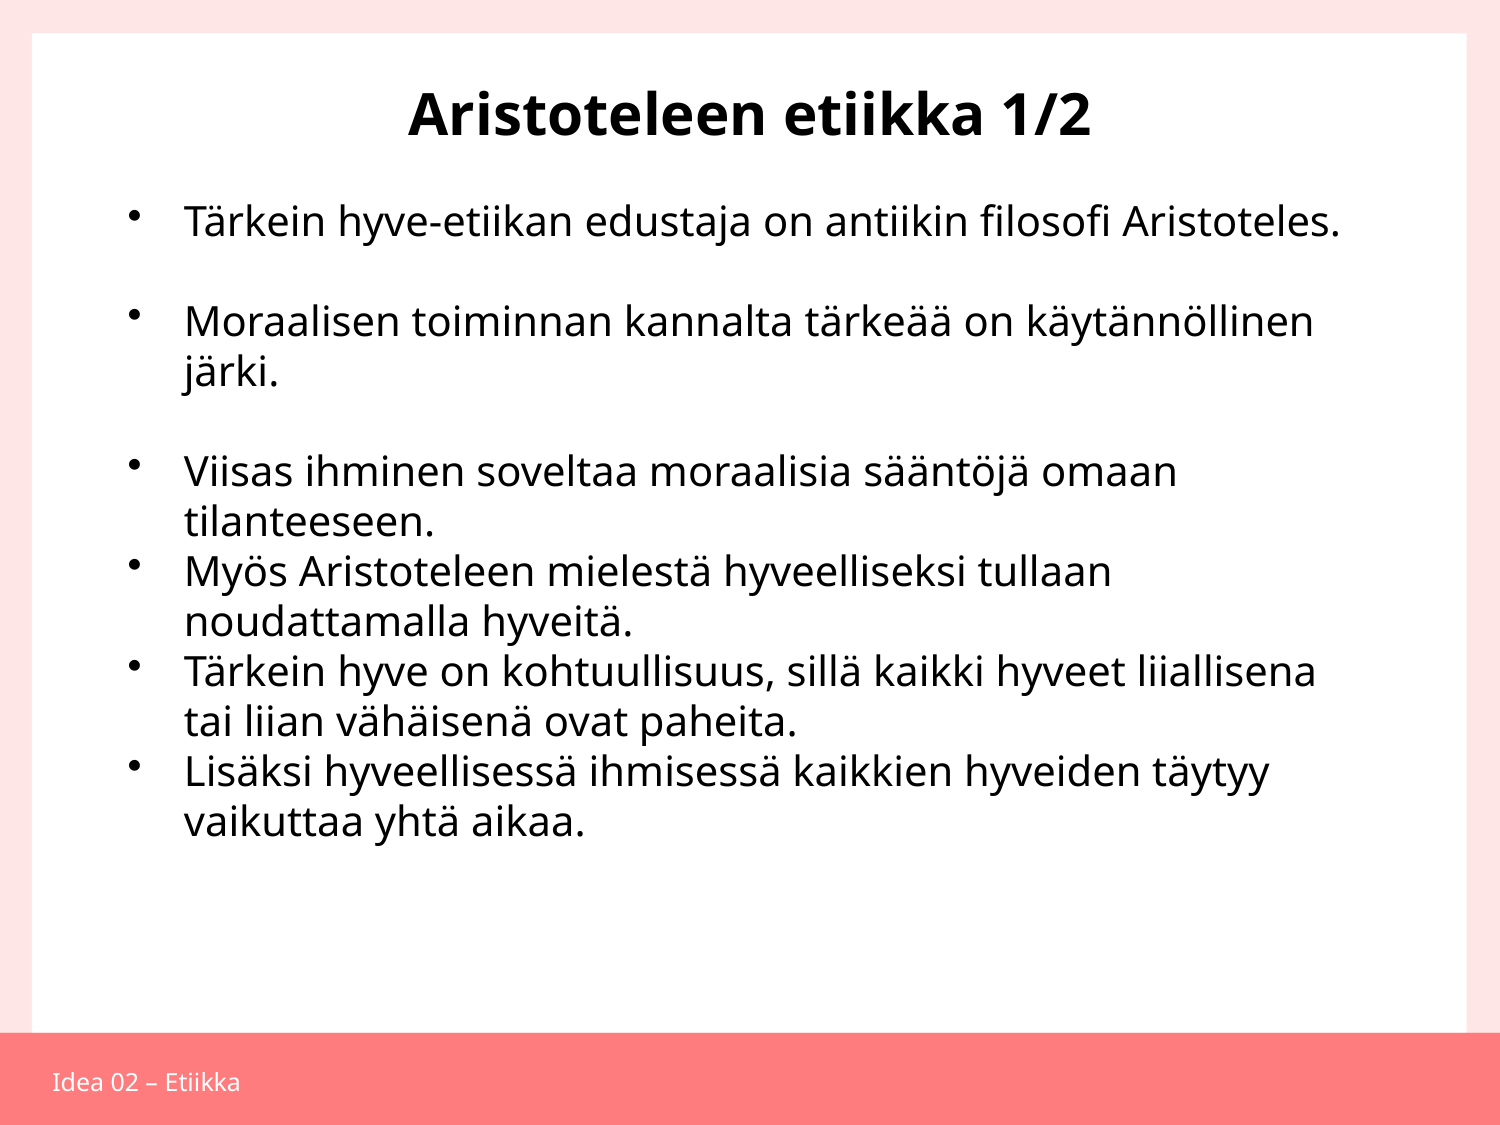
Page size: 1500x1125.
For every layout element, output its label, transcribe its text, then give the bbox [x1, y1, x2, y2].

list Tärkein hyve-etiikan edustaja on antiikin filosofi Aristoteles. Moraalisen toiminnan kannalta tärkeää on käytännöllinen järki. Viisas ihminen soveltaa moraalisia sääntöjä omaan tilanteeseen. Myös Aristoteleen mielestä hyveelliseksi tullaan noudattamalla hyveitä. Tärkein hyve on kohtuullisuus, sillä kaikki hyveet liiallisena tai liian vähäisenä ovat paheita. Lisäksi hyveellisessä ihmisessä kaikkien hyveiden täytyy vaikuttaa yhtä aikaa. [112, 187, 1388, 1000]
picture [0, 0, 1500, 1125]
title Aristoteleen etiikka 1/2 [112, 37, 1388, 187]
